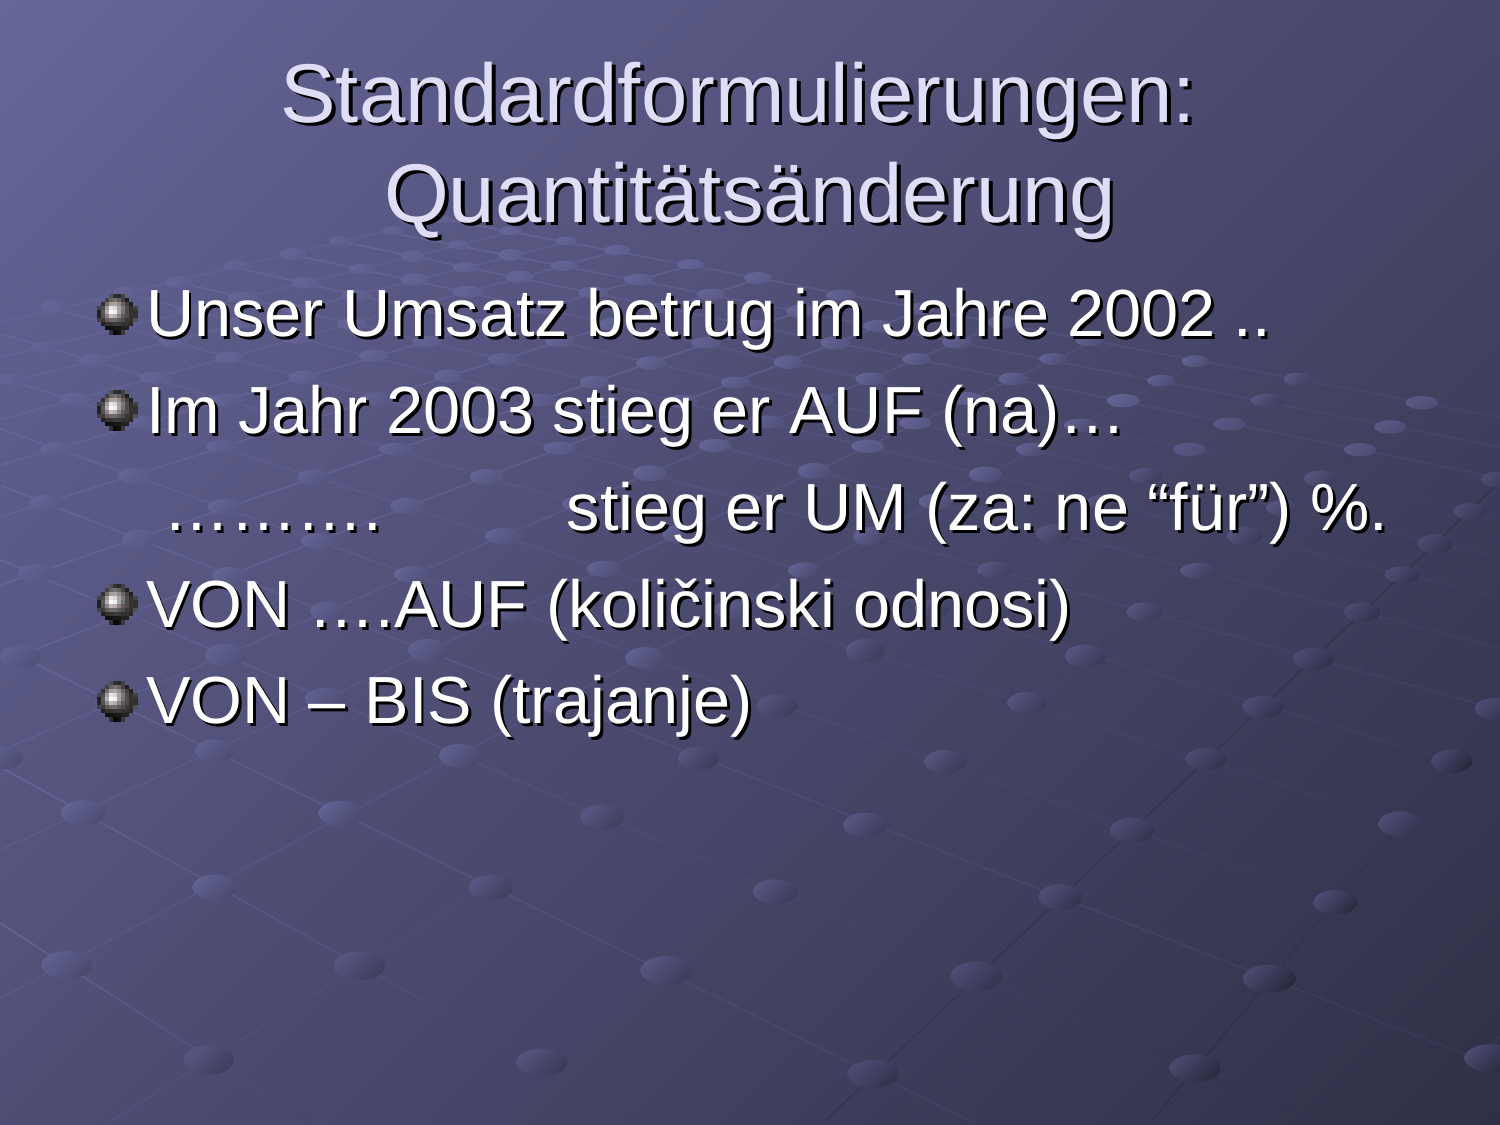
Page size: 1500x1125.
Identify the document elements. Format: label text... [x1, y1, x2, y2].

title Standardformulierungen: Quantitätsänderung [75, 31, 1426, 247]
list Unser Umsatz betrug im Jahre 2002 .. Im Jahr 2003 stieg er AUF (na)… ………. stieg er UM (za: ne “für”) %. VON ….AUF (količinski odnosi) VON – BIS (trajanje) [75, 262, 1426, 1007]
